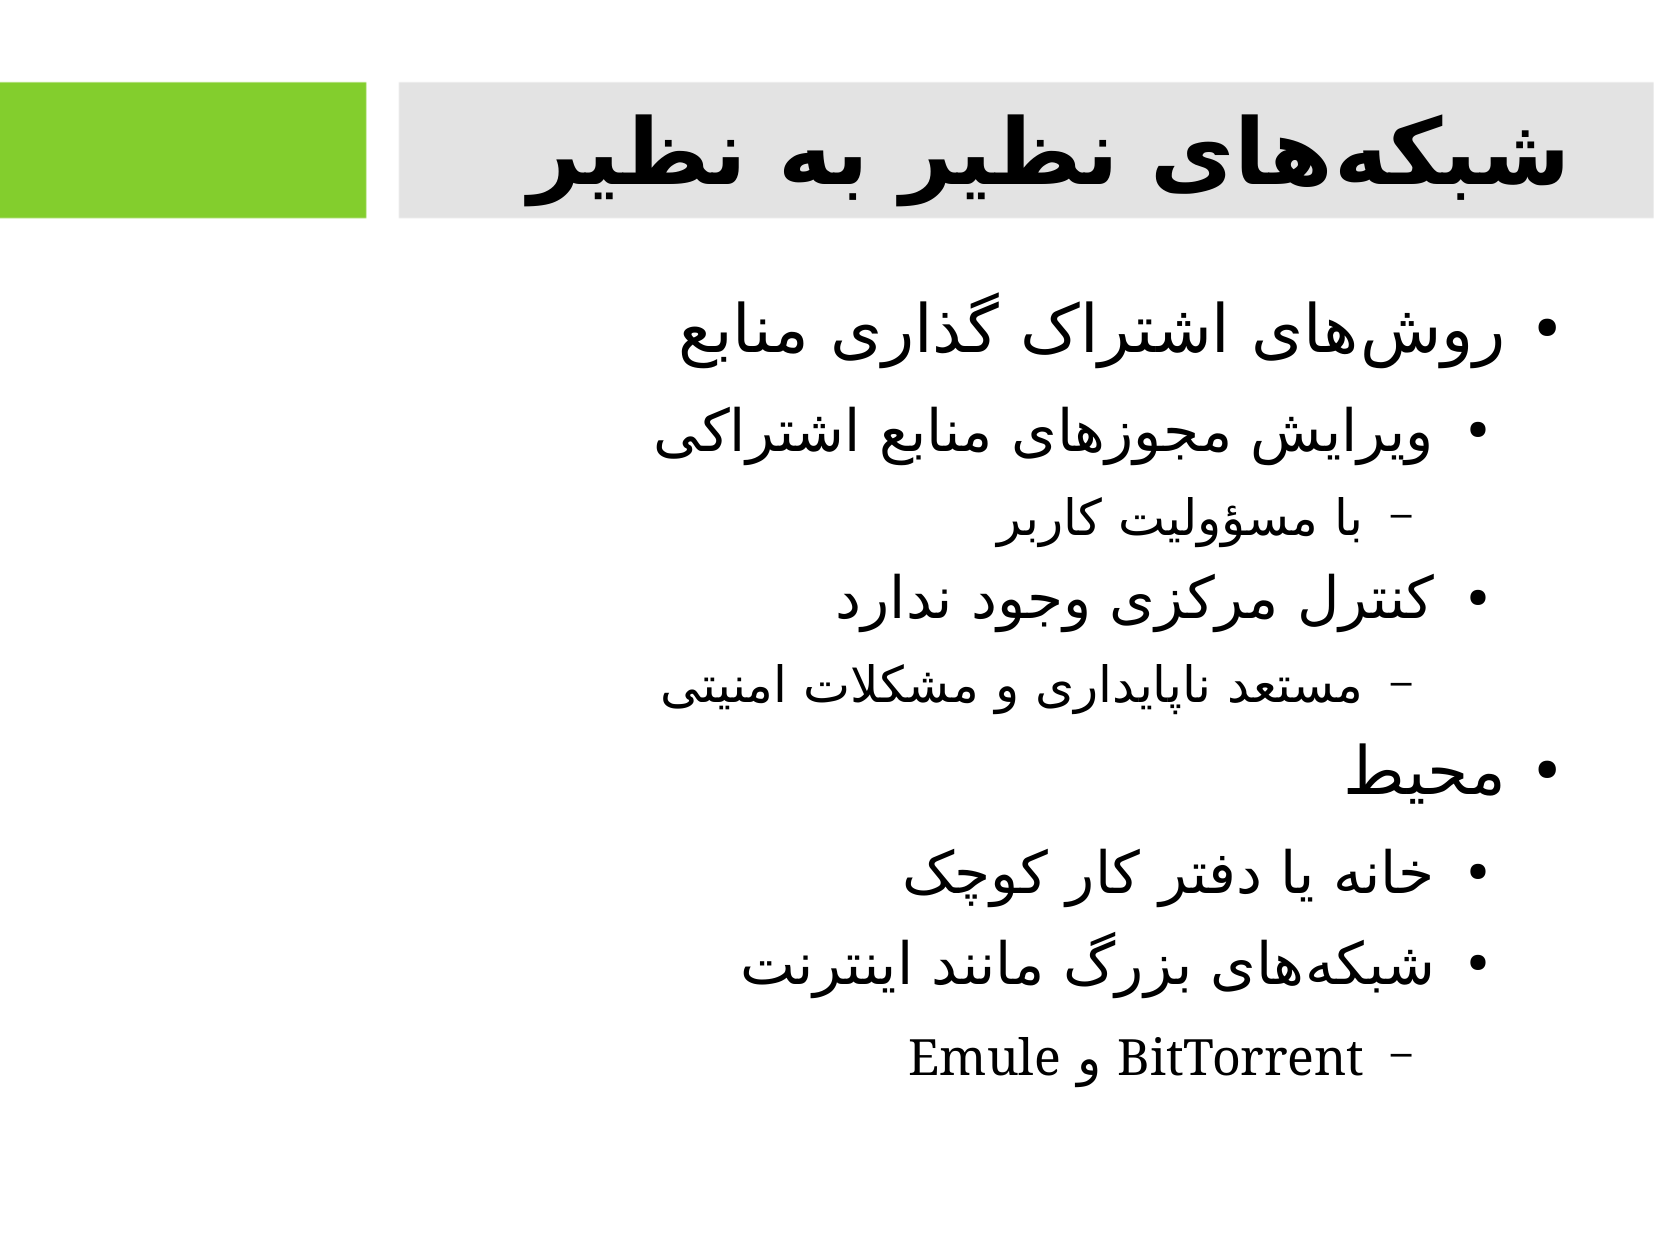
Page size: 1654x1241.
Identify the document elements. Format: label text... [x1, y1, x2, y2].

list روش‌های اشتراک گذاری منابع ویرایش مجوزهای منابع اشتراکی با مسؤولیت کاربر کنترل مرکزی وجود ندارد مستعد ناپایداری و مشکلات امنیتی محیط خانه یا دفتر کار کوچک شبکه‌های بزرگ مانند اینترنت BitTorrent و Emule [88, 290, 1577, 1109]
title شبکه‌های نظیر به نظیر [82, 56, 1571, 250]
picture [0, 0, 1654, 1241]
